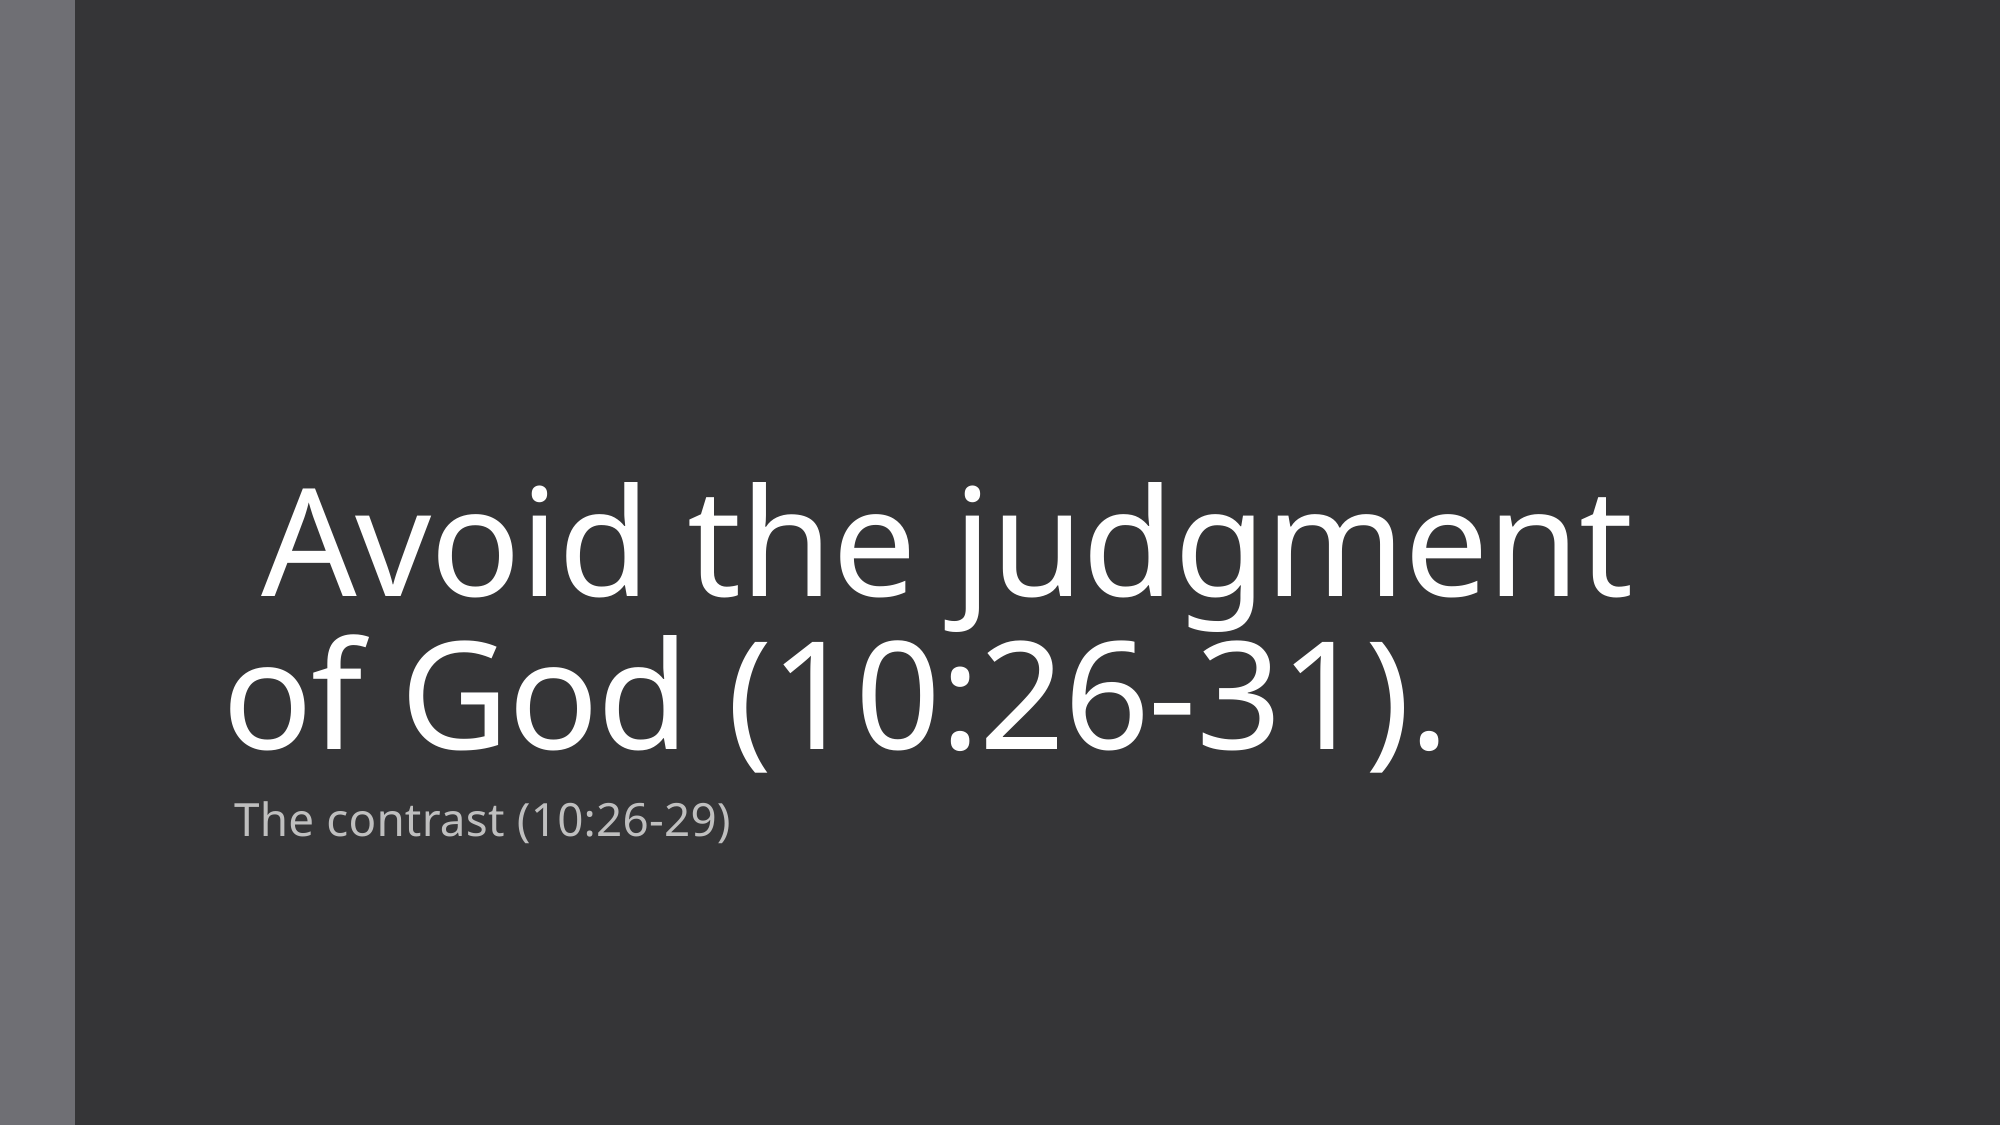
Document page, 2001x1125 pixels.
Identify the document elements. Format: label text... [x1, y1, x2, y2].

subtitle The contrast (10:26-29) [206, 787, 1752, 1066]
title Avoid the judgment of God (10:26-31). [206, 124, 1752, 787]
